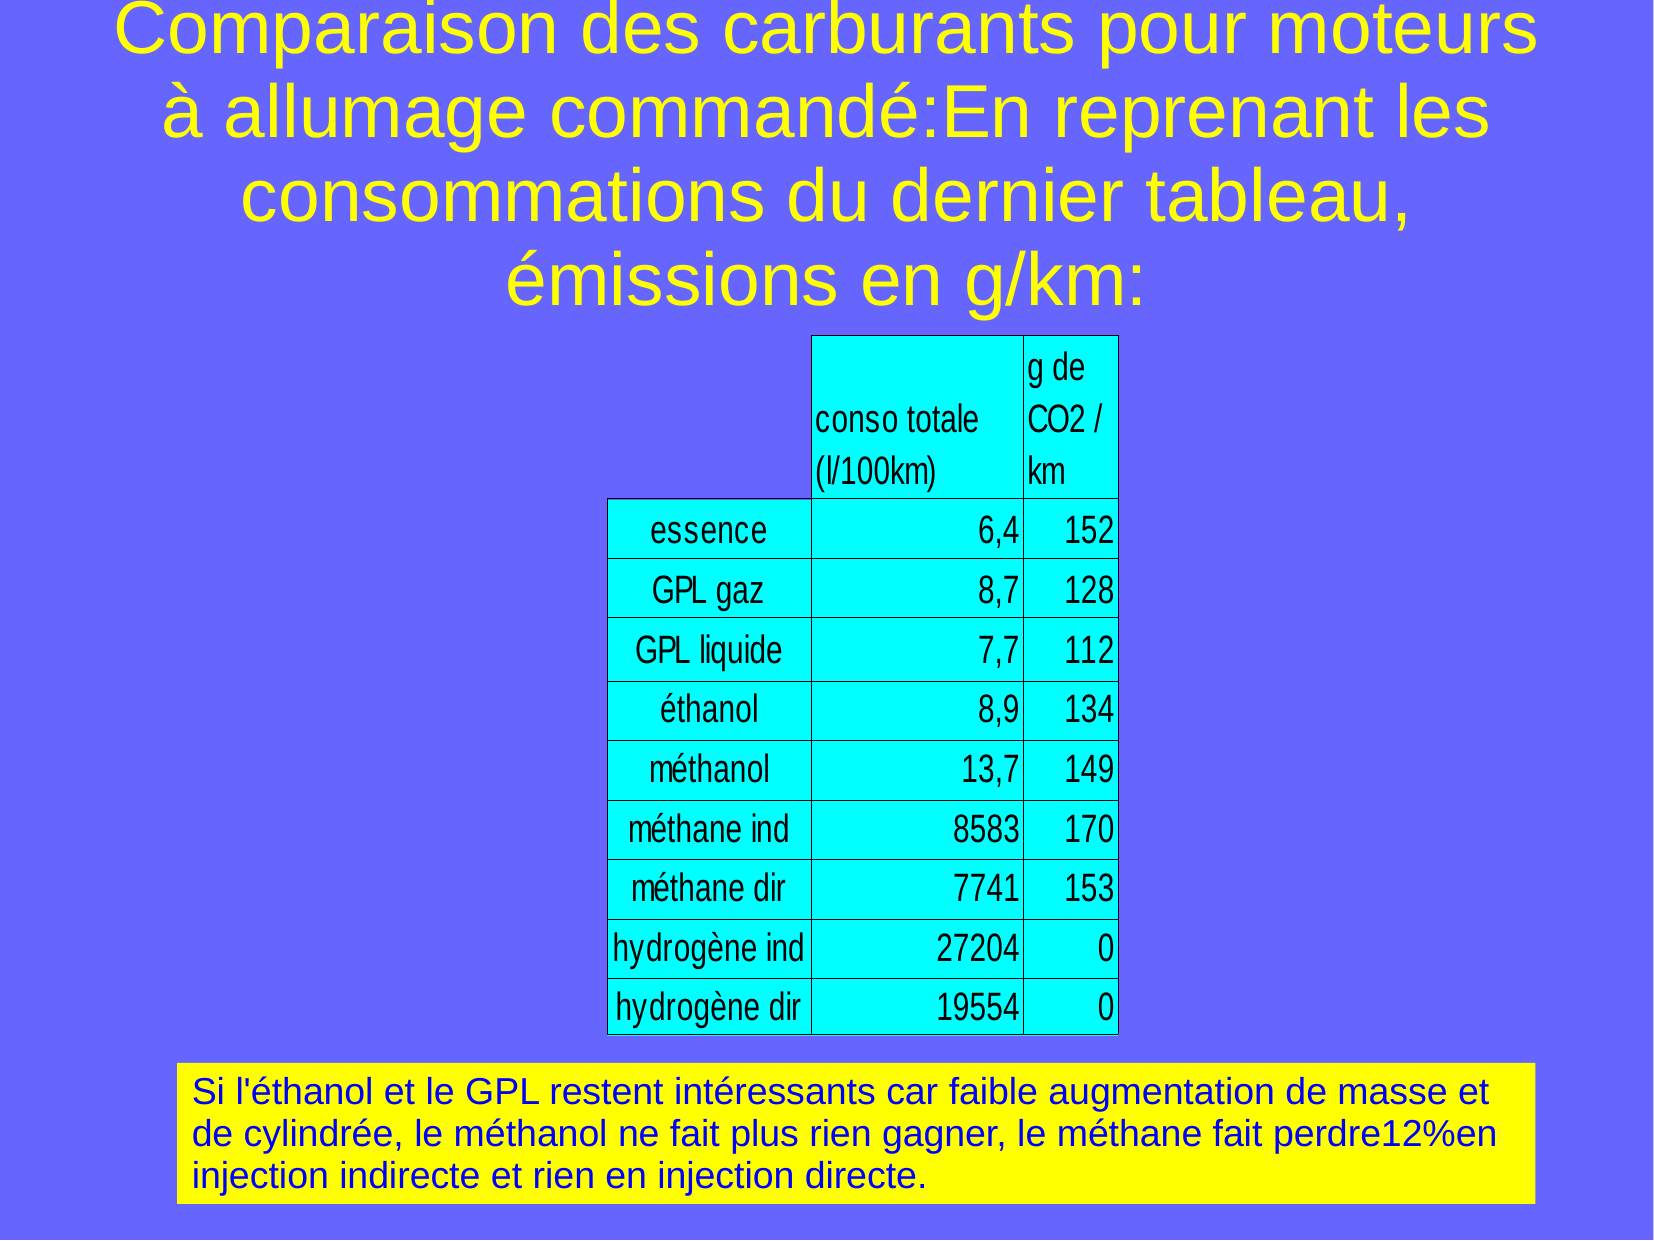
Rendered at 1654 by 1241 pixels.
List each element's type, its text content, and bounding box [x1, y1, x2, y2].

text_box Si l'éthanol et le GPL restent intéressants car faible augmentation de masse et de cylindrée, le méthanol ne fait plus rien gagner, le méthane fait perdre12%en injection indirecte et rien en injection directe. [177, 1062, 1536, 1204]
subtitle [82, 297, 1571, 1102]
title Comparaison des carburants pour moteurs à allumage commandé:En reprenant les consommations du dernier tableau, émissions en g/km: [82, 0, 1571, 297]
chart [606, 334, 1123, 1093]
